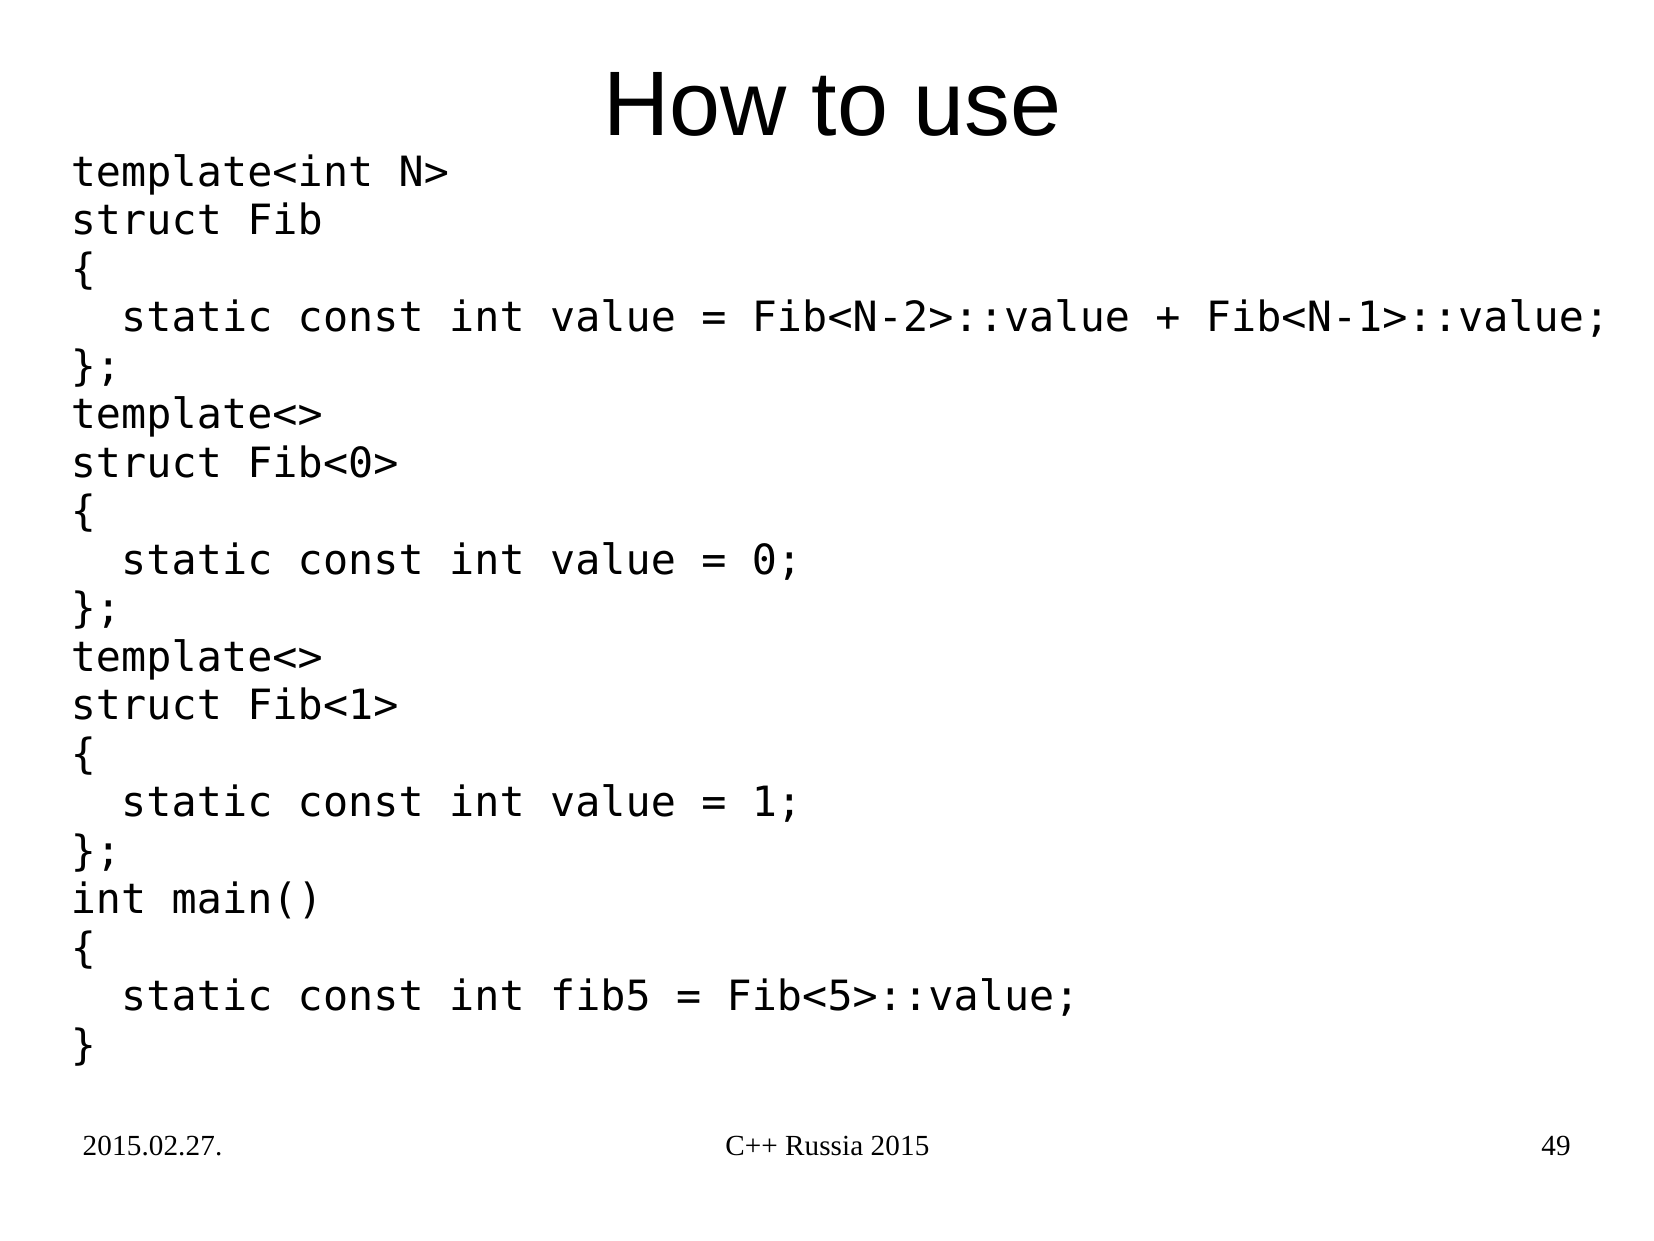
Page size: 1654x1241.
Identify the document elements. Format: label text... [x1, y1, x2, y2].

list template<int N> struct Fib { static const int value = Fib<N-2>::value + Fib<N-1>::value; }; template<> struct Fib<0> { static const int value = 0; }; template<> struct Fib<1> { static const int value = 1; }; int main() { static const int fib5 = Fib<5>::value; } [70, 147, 1619, 1222]
title How to use [88, 0, 1577, 147]
